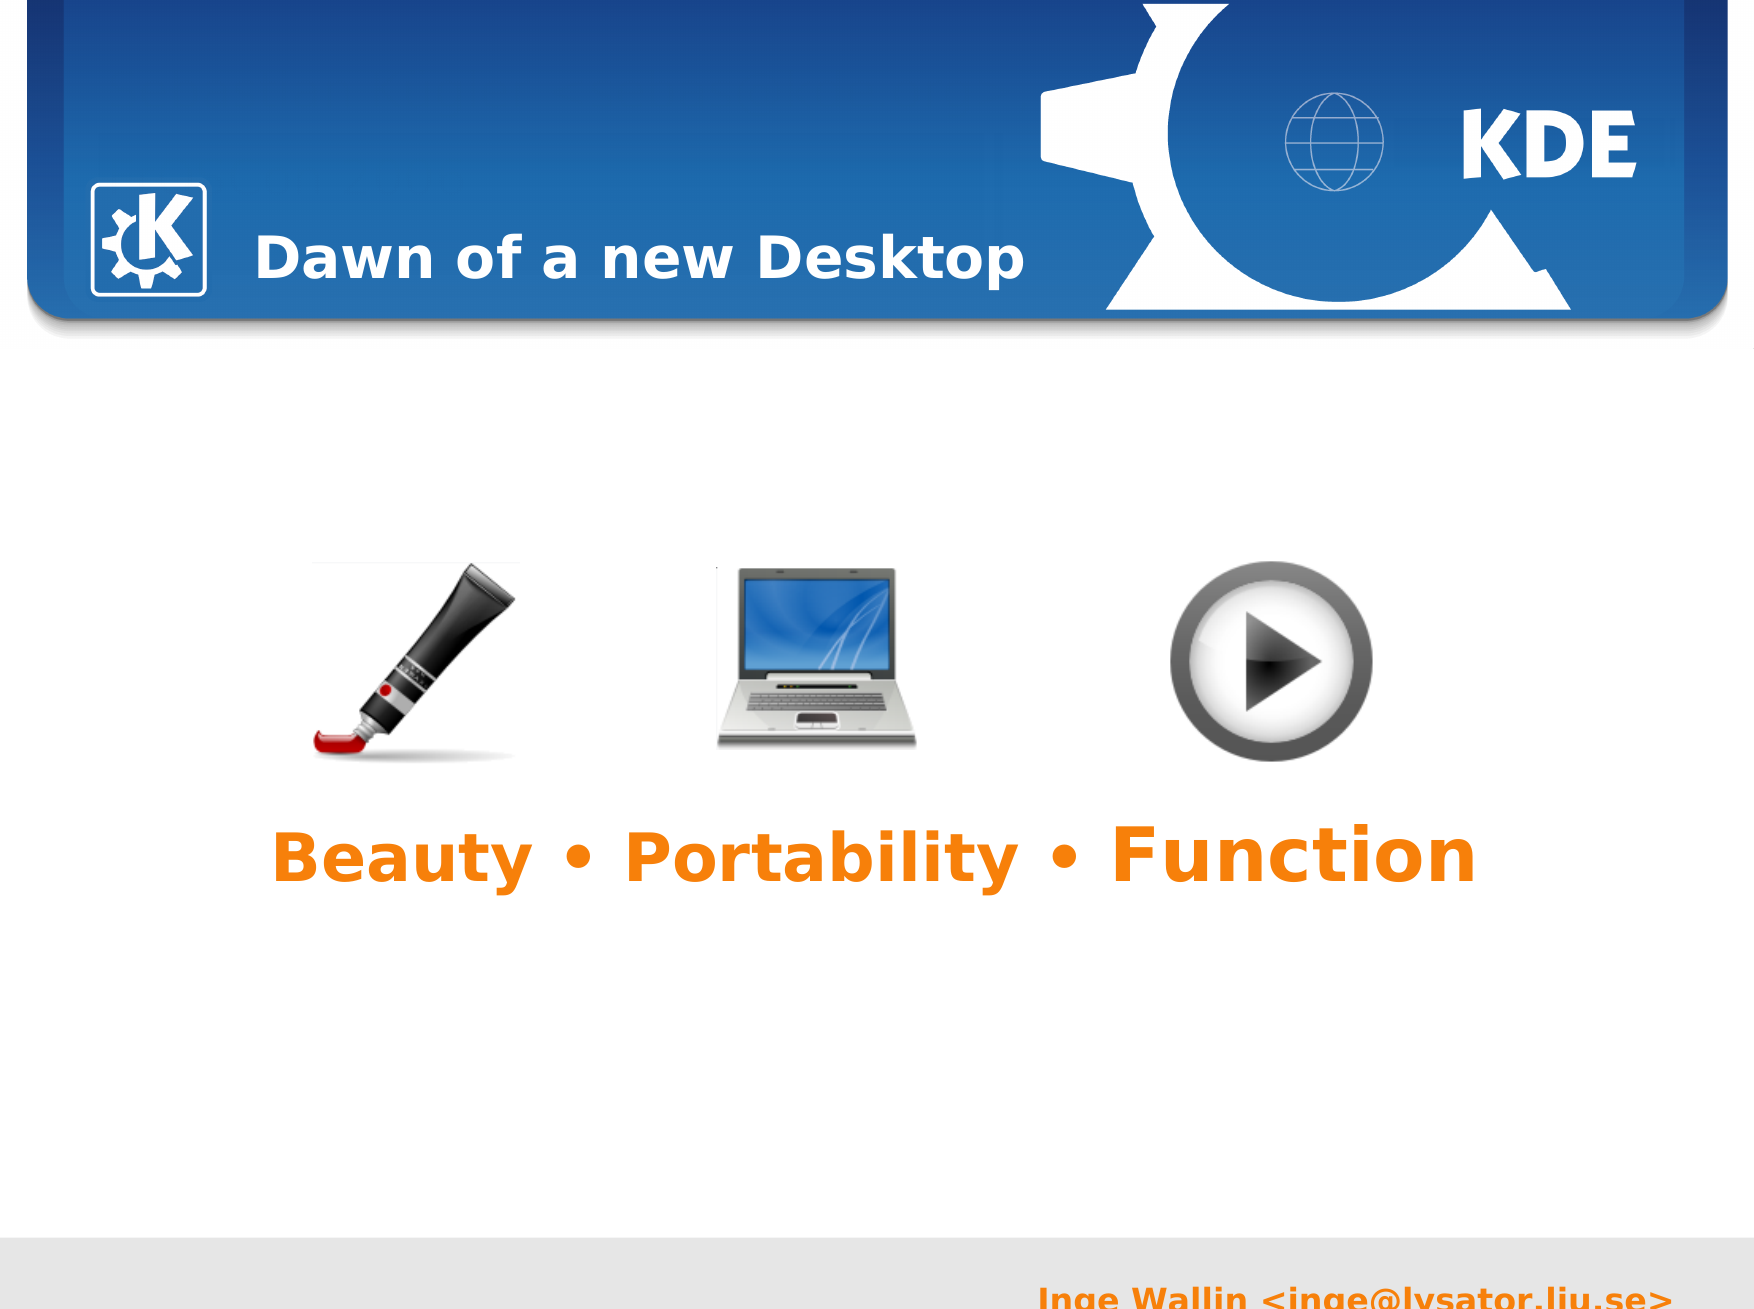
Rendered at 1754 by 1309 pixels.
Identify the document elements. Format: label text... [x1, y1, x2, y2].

picture [716, 567, 920, 750]
text_box Beauty • Portability • Function [118, 493, 1601, 908]
picture [312, 562, 520, 768]
picture [1169, 560, 1376, 766]
picture [0, 0, 1754, 349]
text_box Dawn of a new Desktop [208, 183, 1063, 296]
